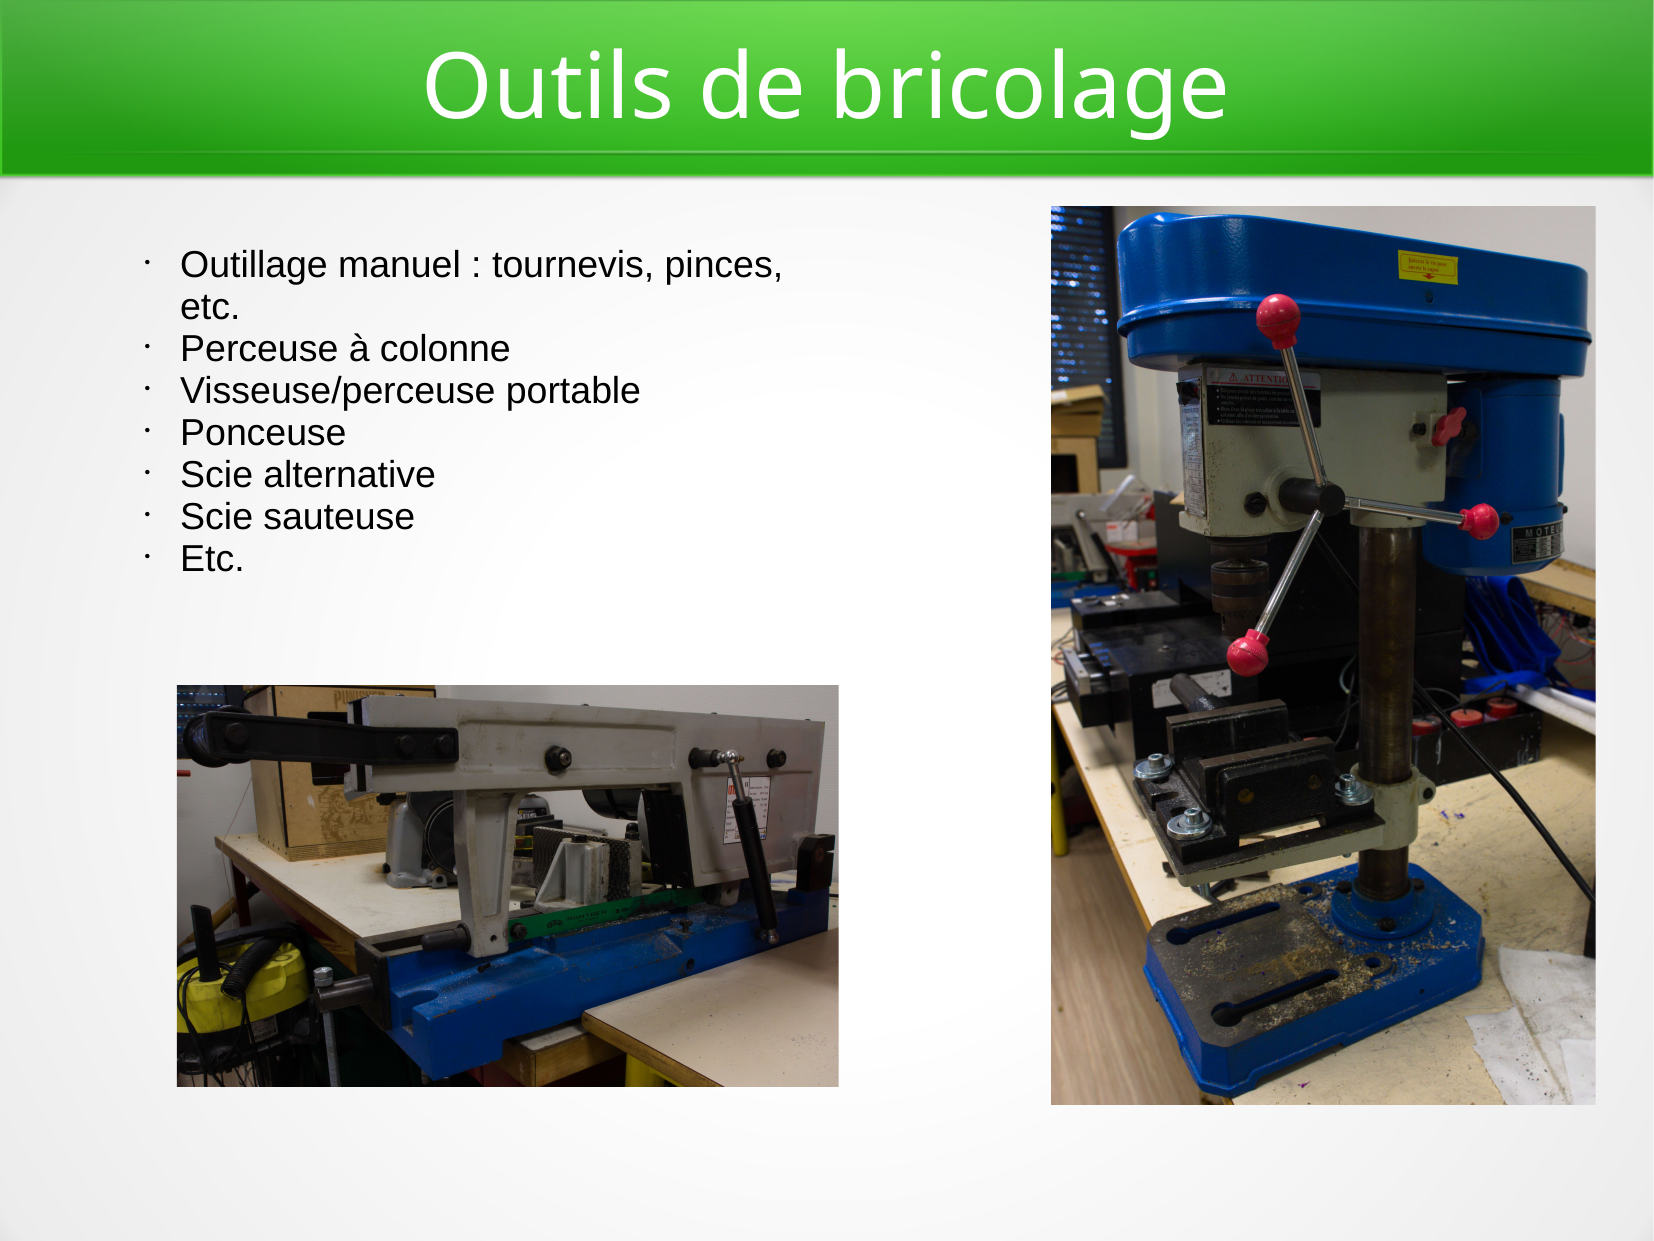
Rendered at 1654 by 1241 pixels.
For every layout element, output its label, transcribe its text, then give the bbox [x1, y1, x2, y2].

title Outils de bricolage [82, 11, 1571, 154]
text_box Outillage manuel : tournevis, pinces, etc. Perceuse à colonne Visseuse/perceuse portable Ponceuse Scie alternative Scie sauteuse Etc. [129, 236, 827, 1063]
picture [0, 0, 1654, 1241]
